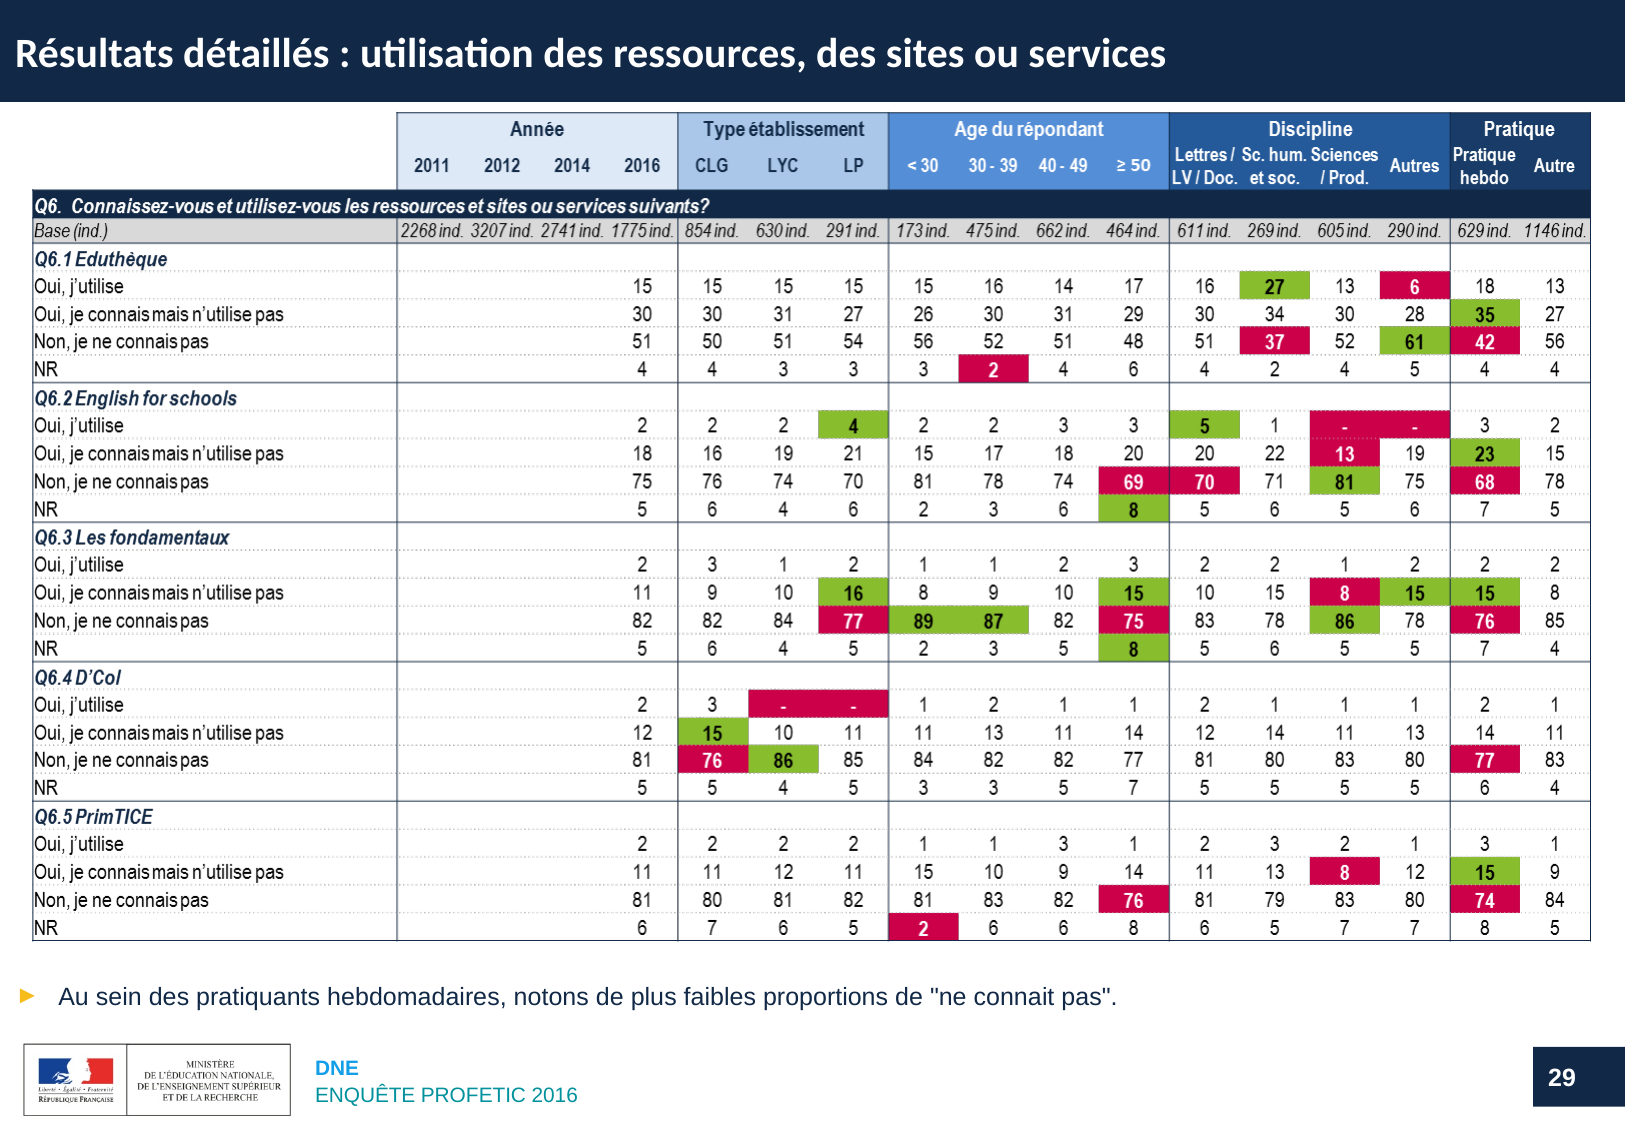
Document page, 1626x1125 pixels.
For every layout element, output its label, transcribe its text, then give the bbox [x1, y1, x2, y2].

picture [32, 109, 1591, 953]
text_box 29 [1533, 1046, 1625, 1107]
text_box Au sein des pratiquants hebdomadaires, notons de plus faibles proportions de "ne connait pas". [0, 973, 1625, 1018]
title Résultats détaillés : utilisation des ressources, des sites ou services [0, 0, 1625, 102]
